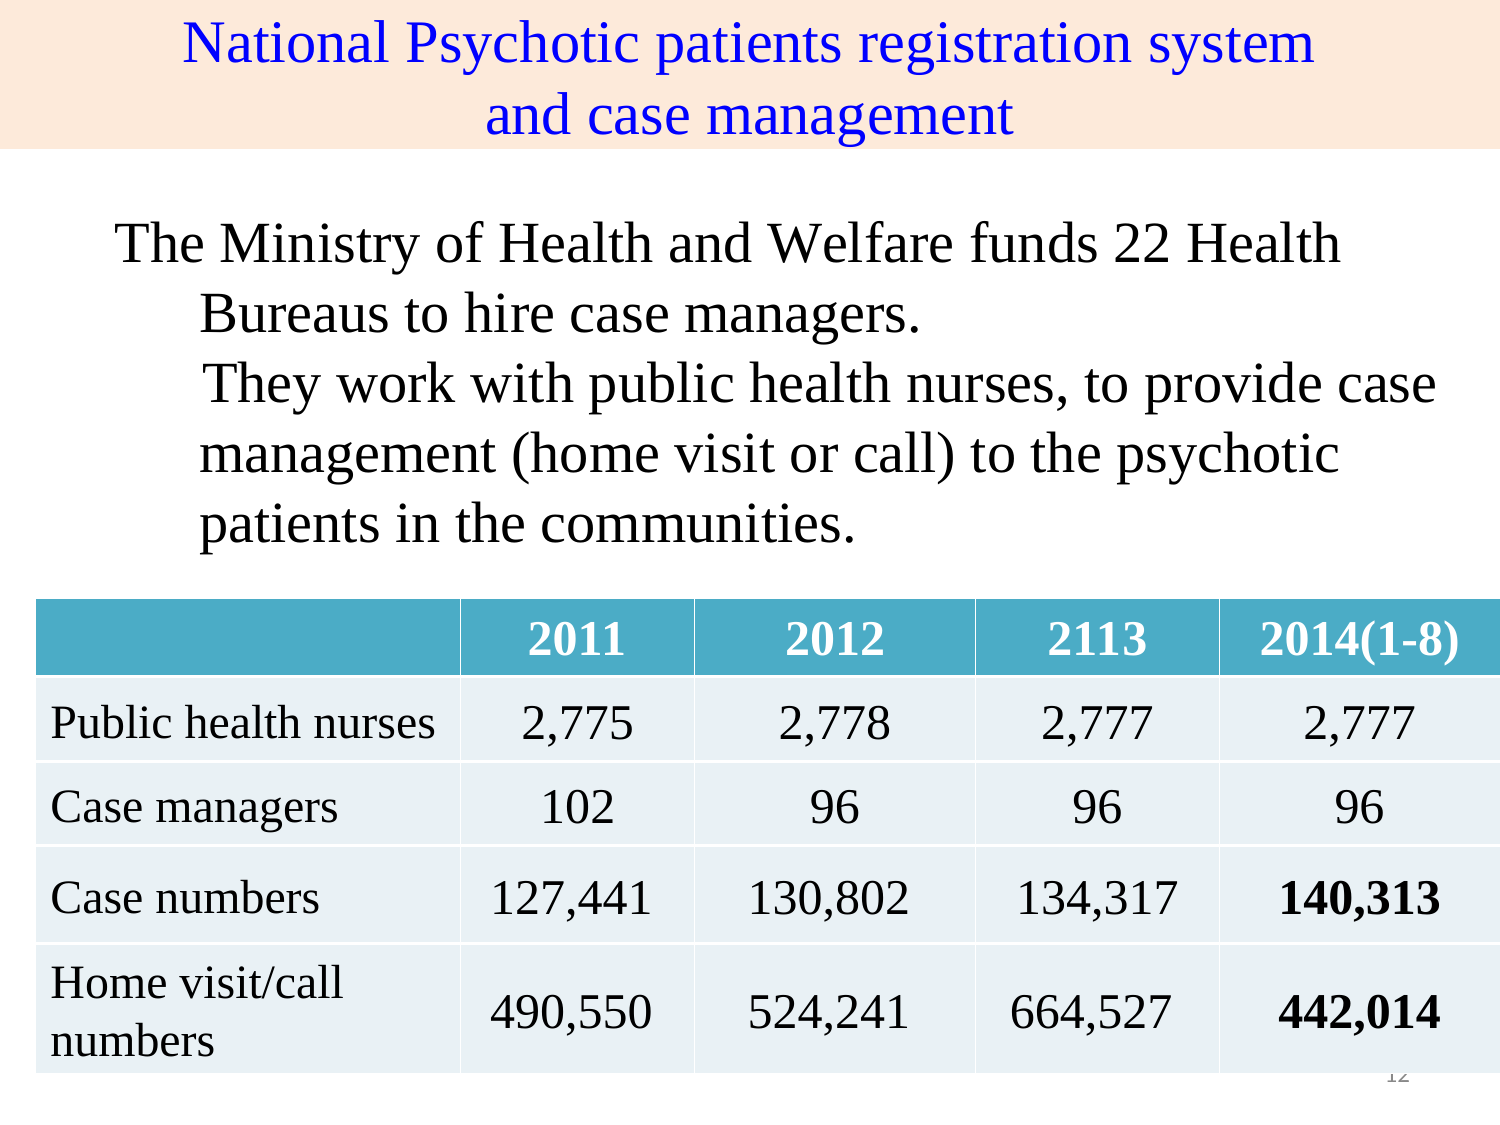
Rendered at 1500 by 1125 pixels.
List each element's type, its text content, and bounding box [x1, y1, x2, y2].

table_cell Case managers [36, 763, 460, 844]
table_cell 2,778 [695, 678, 975, 760]
table_cell 96 [1220, 763, 1500, 844]
table_header 2014(1-8) [1220, 599, 1500, 675]
table_cell 2,775 [461, 678, 694, 760]
table_cell 96 [695, 763, 975, 844]
table_cell 127,441 [461, 847, 694, 942]
text_box <編號> [1074, 1074, 1426, 1103]
table_cell 134,317 [976, 847, 1219, 942]
table_cell 140,313 [1220, 847, 1500, 942]
table_cell 664,527 [976, 945, 1219, 1073]
table_cell 524,241 [695, 945, 975, 1073]
table_cell 2,777 [1220, 678, 1500, 760]
table_cell Home visit/call numbers [36, 945, 460, 1073]
table_cell Case numbers [36, 847, 460, 942]
table_cell 102 [461, 763, 694, 844]
table_cell 96 [976, 763, 1219, 844]
table_cell Public health nurses [36, 678, 460, 760]
table_header 2012 [695, 599, 975, 675]
title National Psychotic patients registration system and case management [0, 0, 1500, 149]
table_cell 130,802 [695, 847, 975, 942]
table_header 2113 [976, 599, 1219, 675]
table_cell 2,777 [976, 678, 1219, 760]
table_header 2011 [461, 599, 694, 675]
text_box The Ministry of Health and Welfare funds 22 Health Bureaus to hire case managers. They work with public health nurses, to provide case management (home visit or call) to the psychotic patients in the communities. [100, 196, 1471, 562]
table_cell 490,550 [461, 945, 694, 1073]
table_cell 442,014 [1220, 945, 1500, 1073]
table_header [36, 599, 460, 675]
